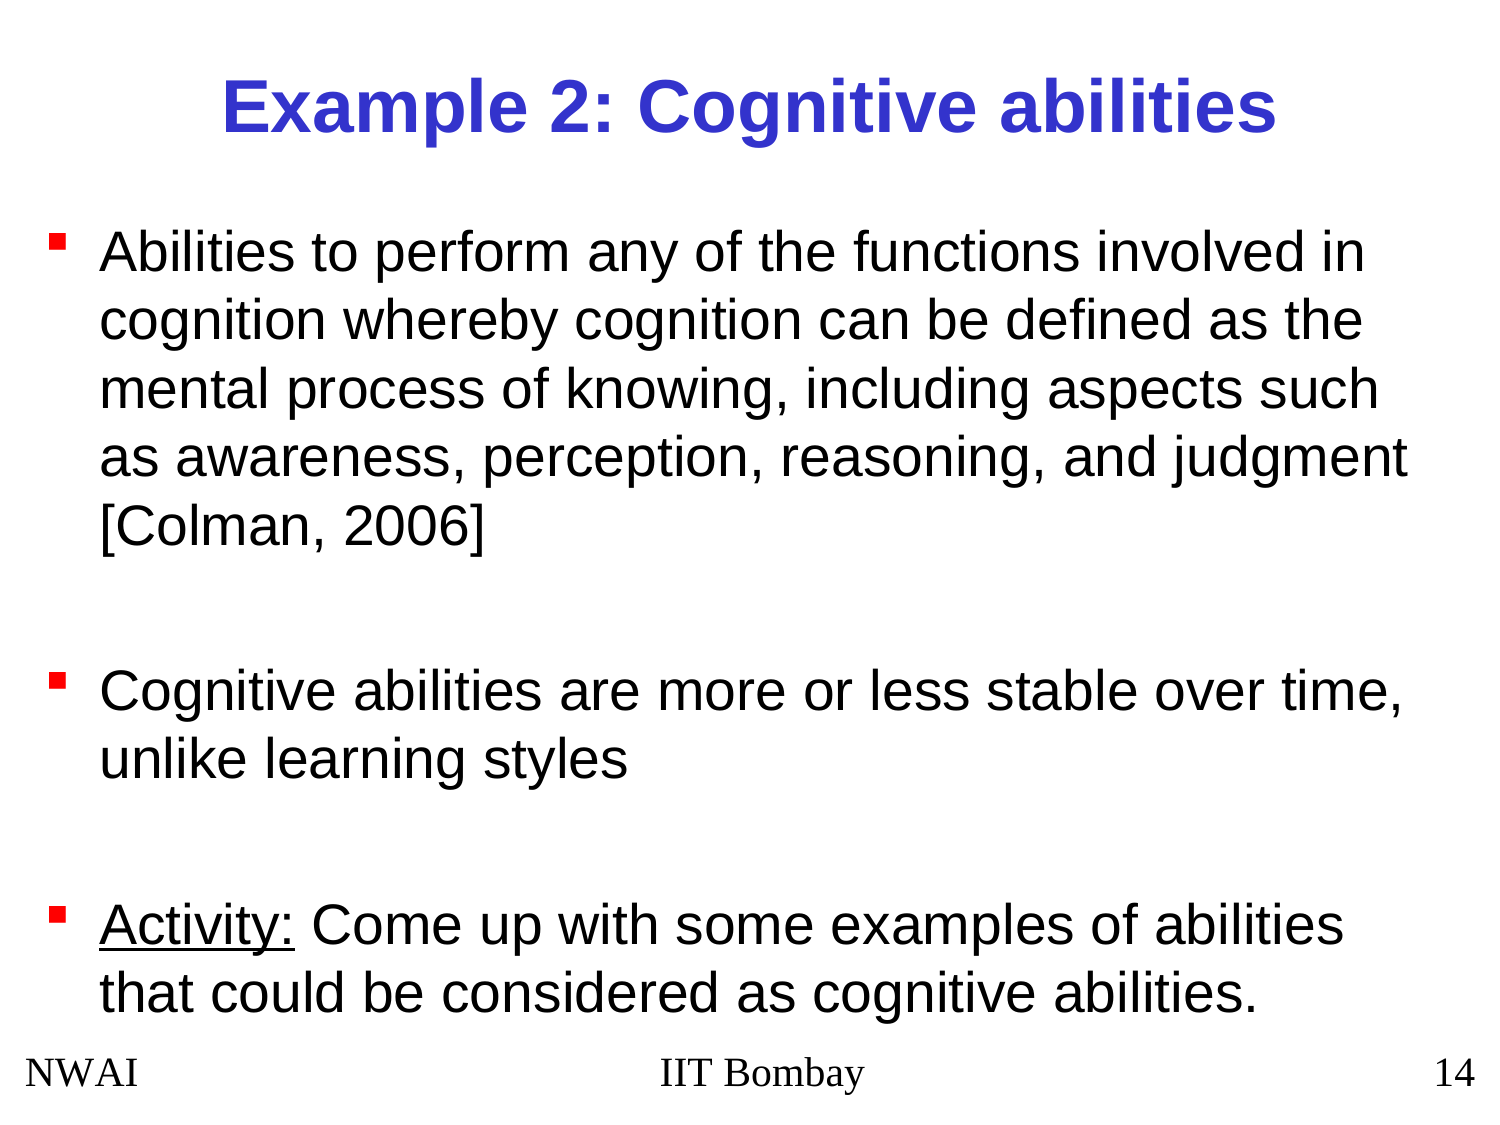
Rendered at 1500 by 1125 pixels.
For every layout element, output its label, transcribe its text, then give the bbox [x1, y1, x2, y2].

list Abilities to perform any of the functions involved in cognition whereby cognition can be defined as the mental process of knowing, including aspects such as awareness, perception, reasoning, and judgment [Colman, 2006] Cognitive abilities are more or less stable over time, unlike learning styles Activity: Come up with some examples of abilities that could be considered as cognitive abilities. [29, 206, 1463, 1034]
title Example 2: Cognitive abilities [37, 26, 1463, 178]
